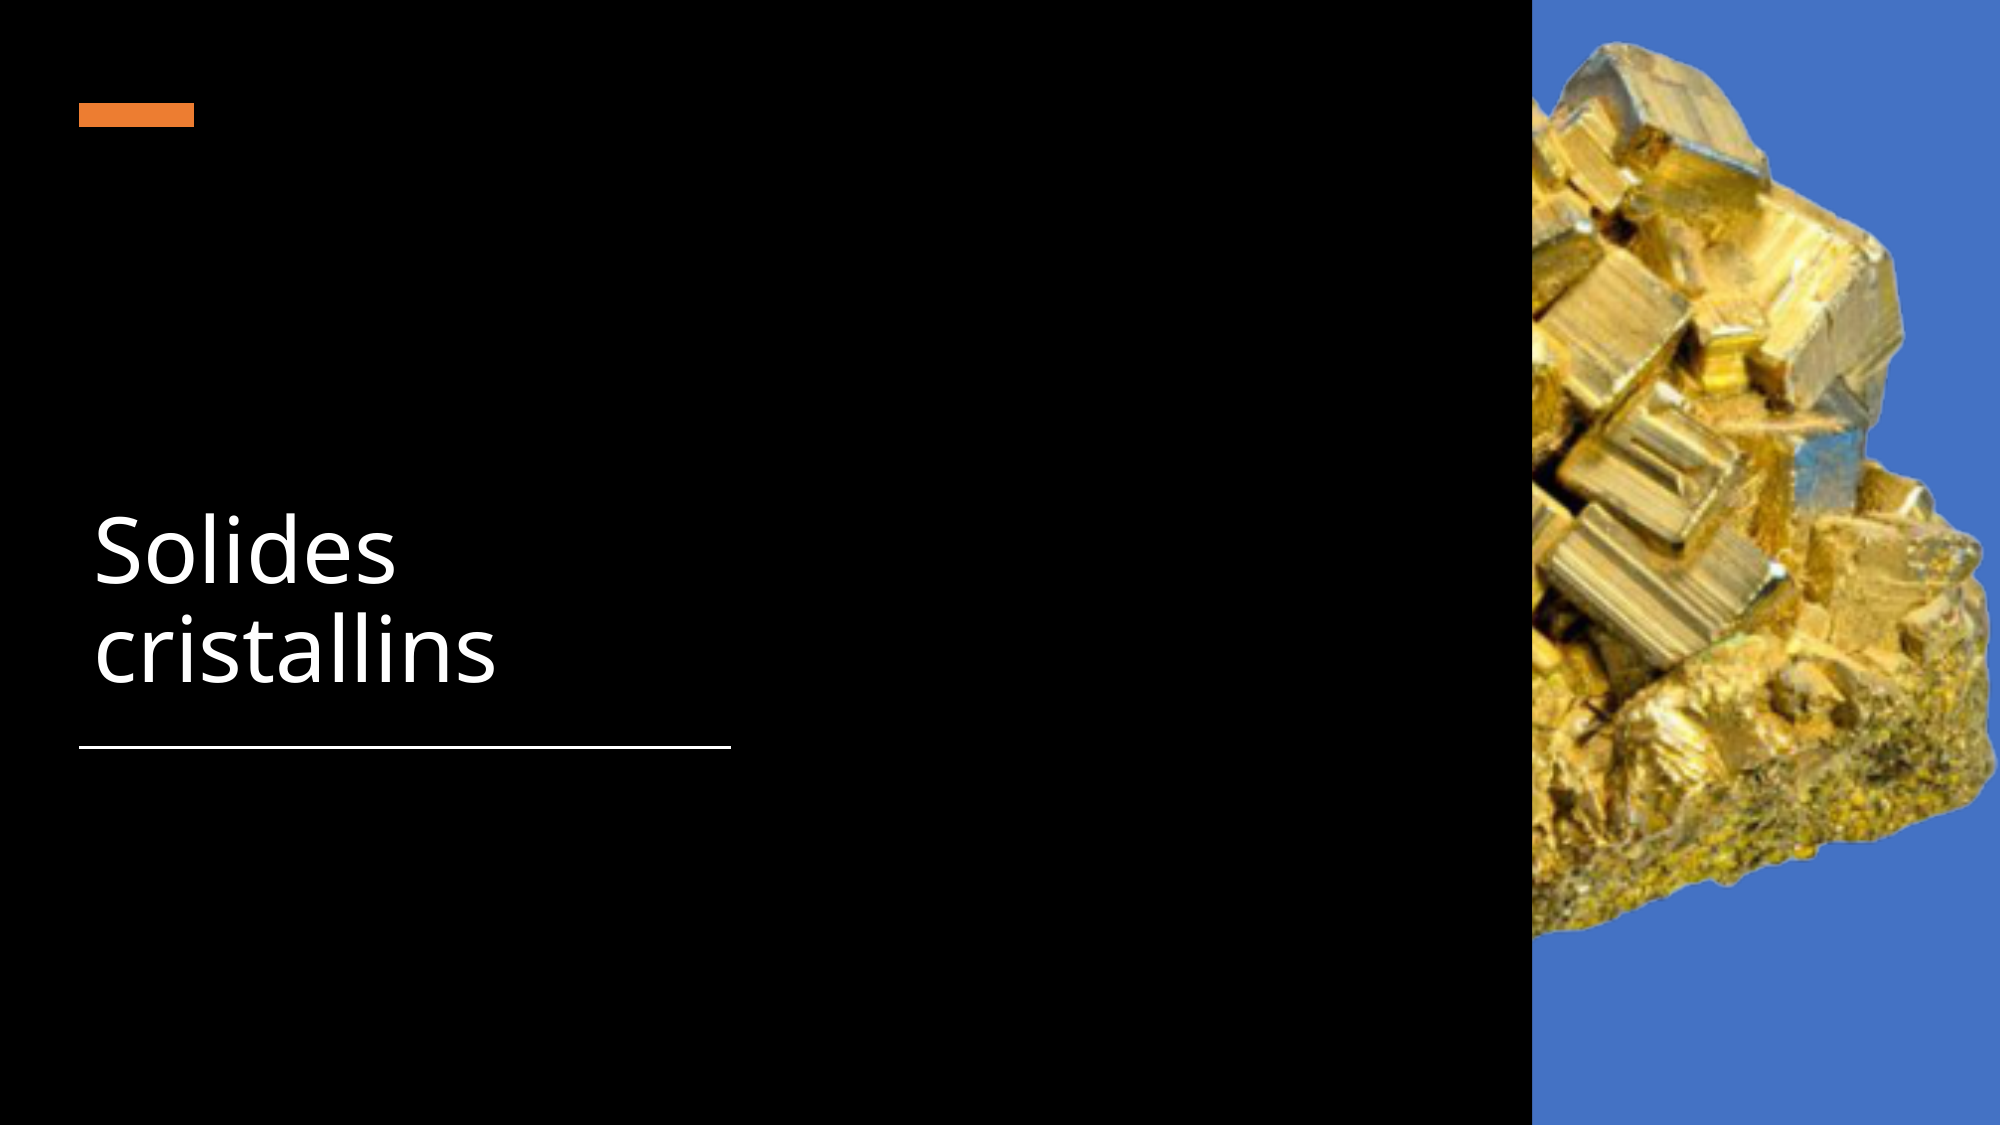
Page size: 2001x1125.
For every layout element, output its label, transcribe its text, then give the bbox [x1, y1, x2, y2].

text_box [0, 0, 1532, 1125]
title Solides cristallins [78, 184, 739, 710]
picture [1532, 0, 2000, 1125]
